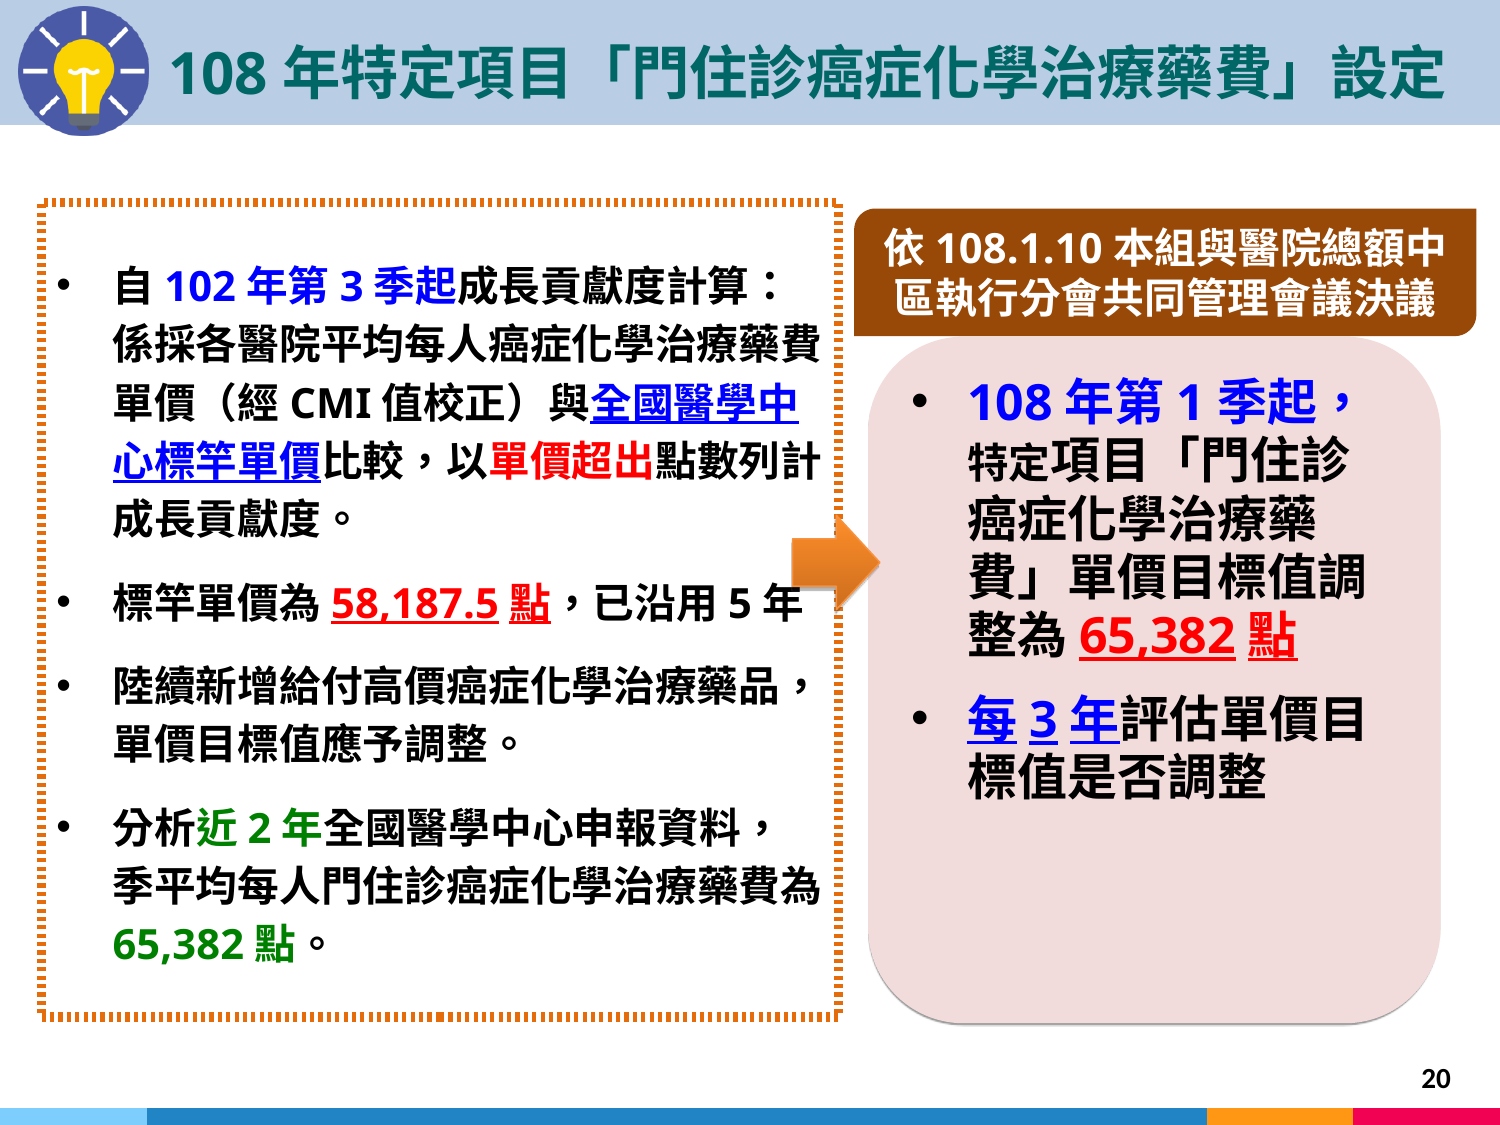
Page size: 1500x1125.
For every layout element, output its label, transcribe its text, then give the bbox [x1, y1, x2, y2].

text_box 依108.1.10本組與醫院總額中區執行分會共同管理會議決議 [854, 208, 1477, 337]
list 自102年第3季起成長貢獻度計算：係採各醫院平均每人癌症化學治療藥費單價（經CMI值校正）與全國醫學中心標竿單價比較，以單價超出點數列計成長貢獻度。 標竿單價為58,187.5點，已沿用5年 陸續新增給付高價癌症化學治療藥品，單價目標值應予調整。 分析近2年全國醫學中心申報資料，季平均每人門住診癌症化學治療藥費為65,382點。 [41, 202, 839, 1018]
title 108年特定項目「門住診癌症化學治療藥費」設定 [149, 6, 1473, 137]
picture [18, 6, 149, 137]
text_box 108年第1季起，特定項目「門住診癌症化學治療藥費」單價目標值調整為65,382點 每3年評估單價目標值是否調整 [868, 337, 1441, 1024]
text_box <編號> [1391, 1043, 1482, 1113]
text_box [792, 515, 880, 610]
